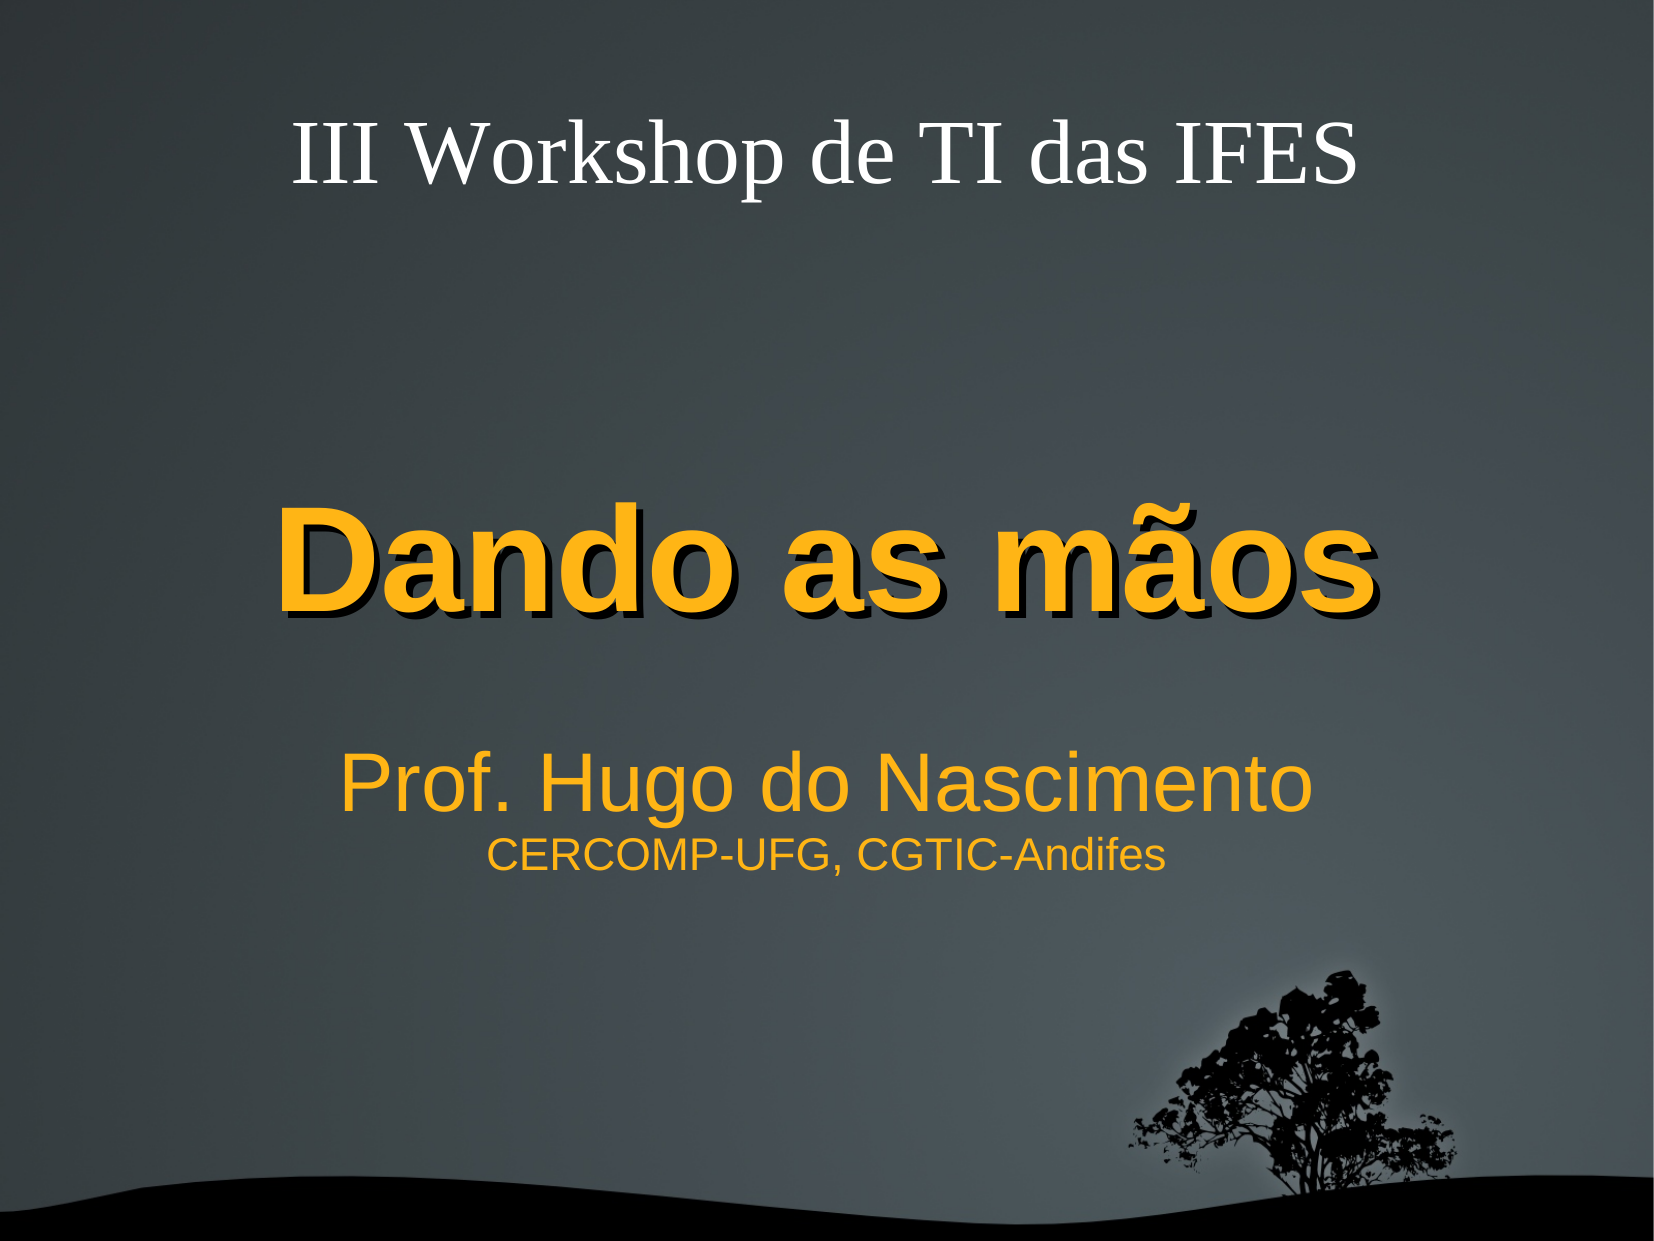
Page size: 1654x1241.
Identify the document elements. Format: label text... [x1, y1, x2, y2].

subtitle Dando as mãos Prof. Hugo do Nascimento CERCOMP-UFG, CGTIC-Andifes [82, 350, 1571, 1155]
title III Workshop de TI das IFES [82, 49, 1571, 257]
picture [0, 0, 1654, 1241]
